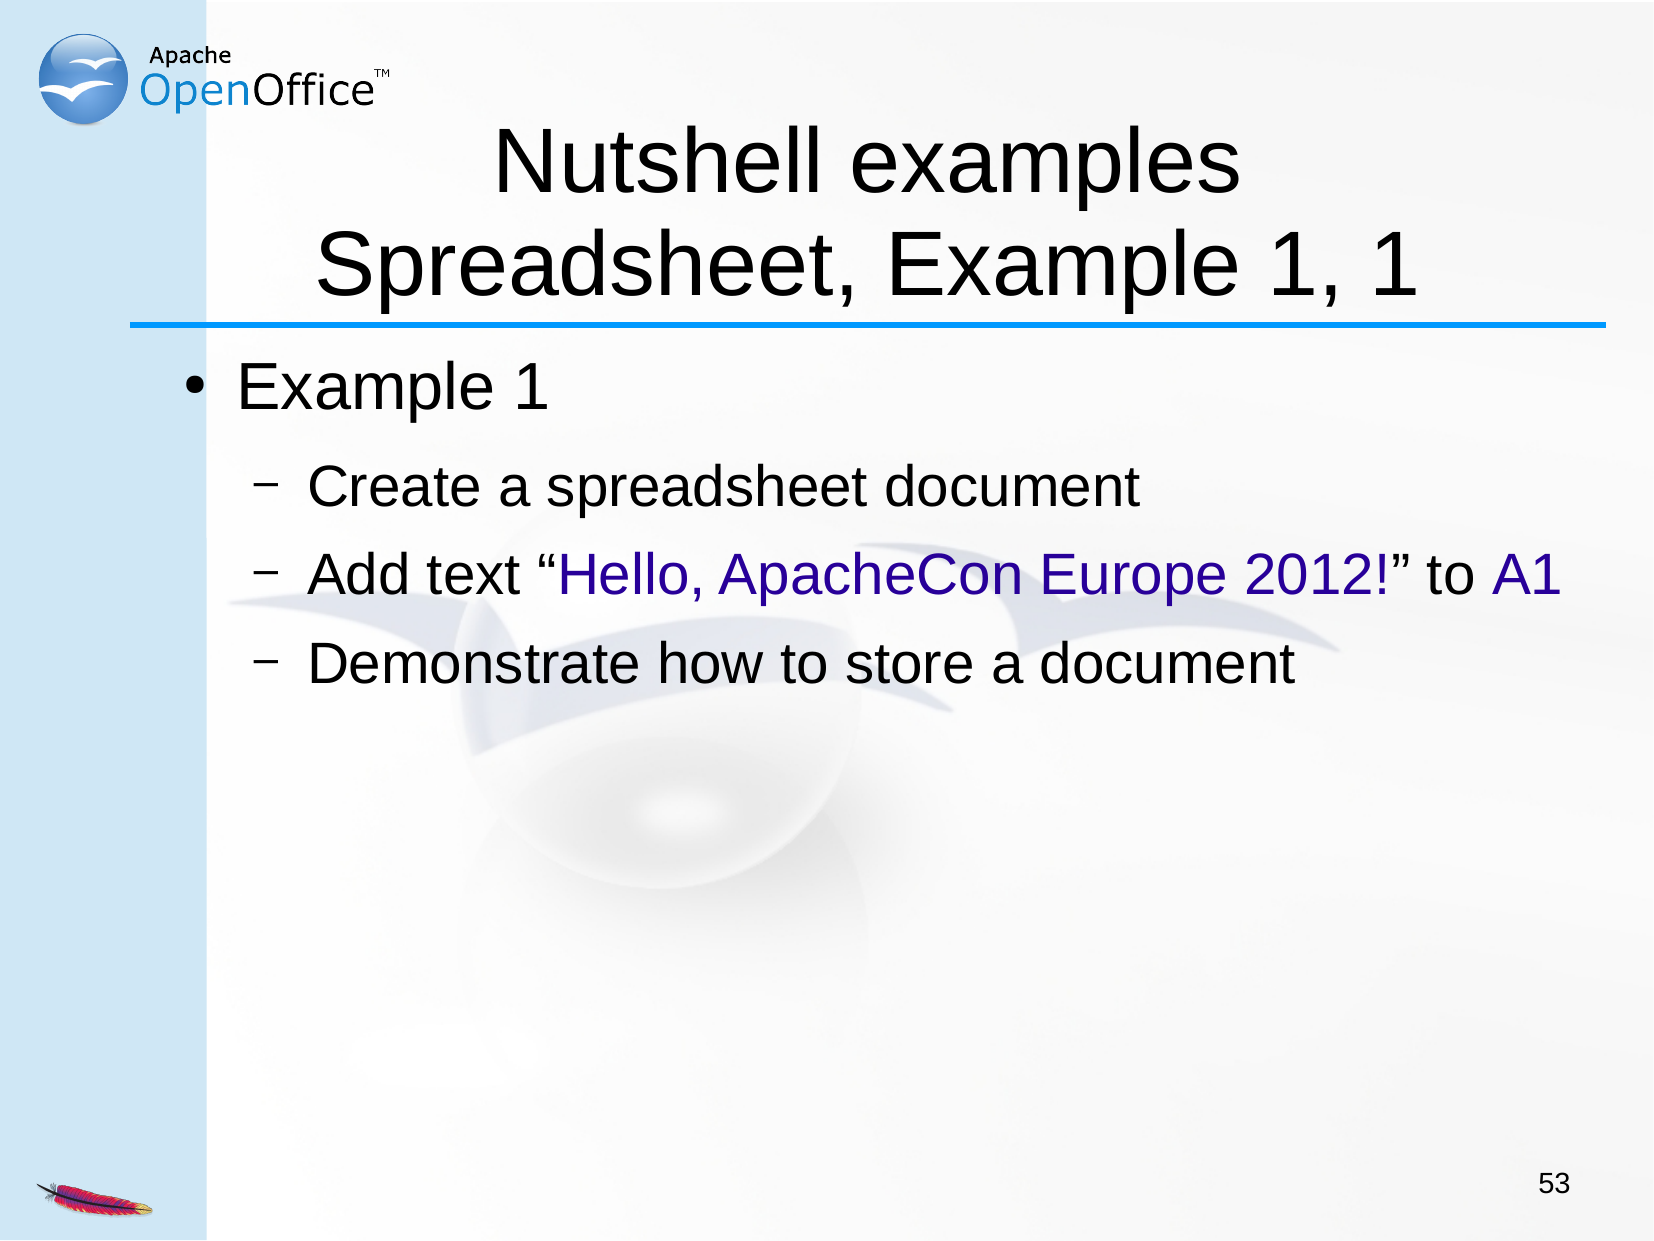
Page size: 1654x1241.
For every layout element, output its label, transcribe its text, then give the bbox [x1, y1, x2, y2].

picture [35, 1181, 154, 1219]
title Nutshell examples Spreadsheet, Example 1, 1 [165, 108, 1571, 316]
picture [35, 2, 1654, 1241]
list Example 1 Create a spreadsheet document Add text “Hello, ApacheCon Europe 2012!” to A1 Demonstrate how to store a document [165, 349, 1571, 1168]
